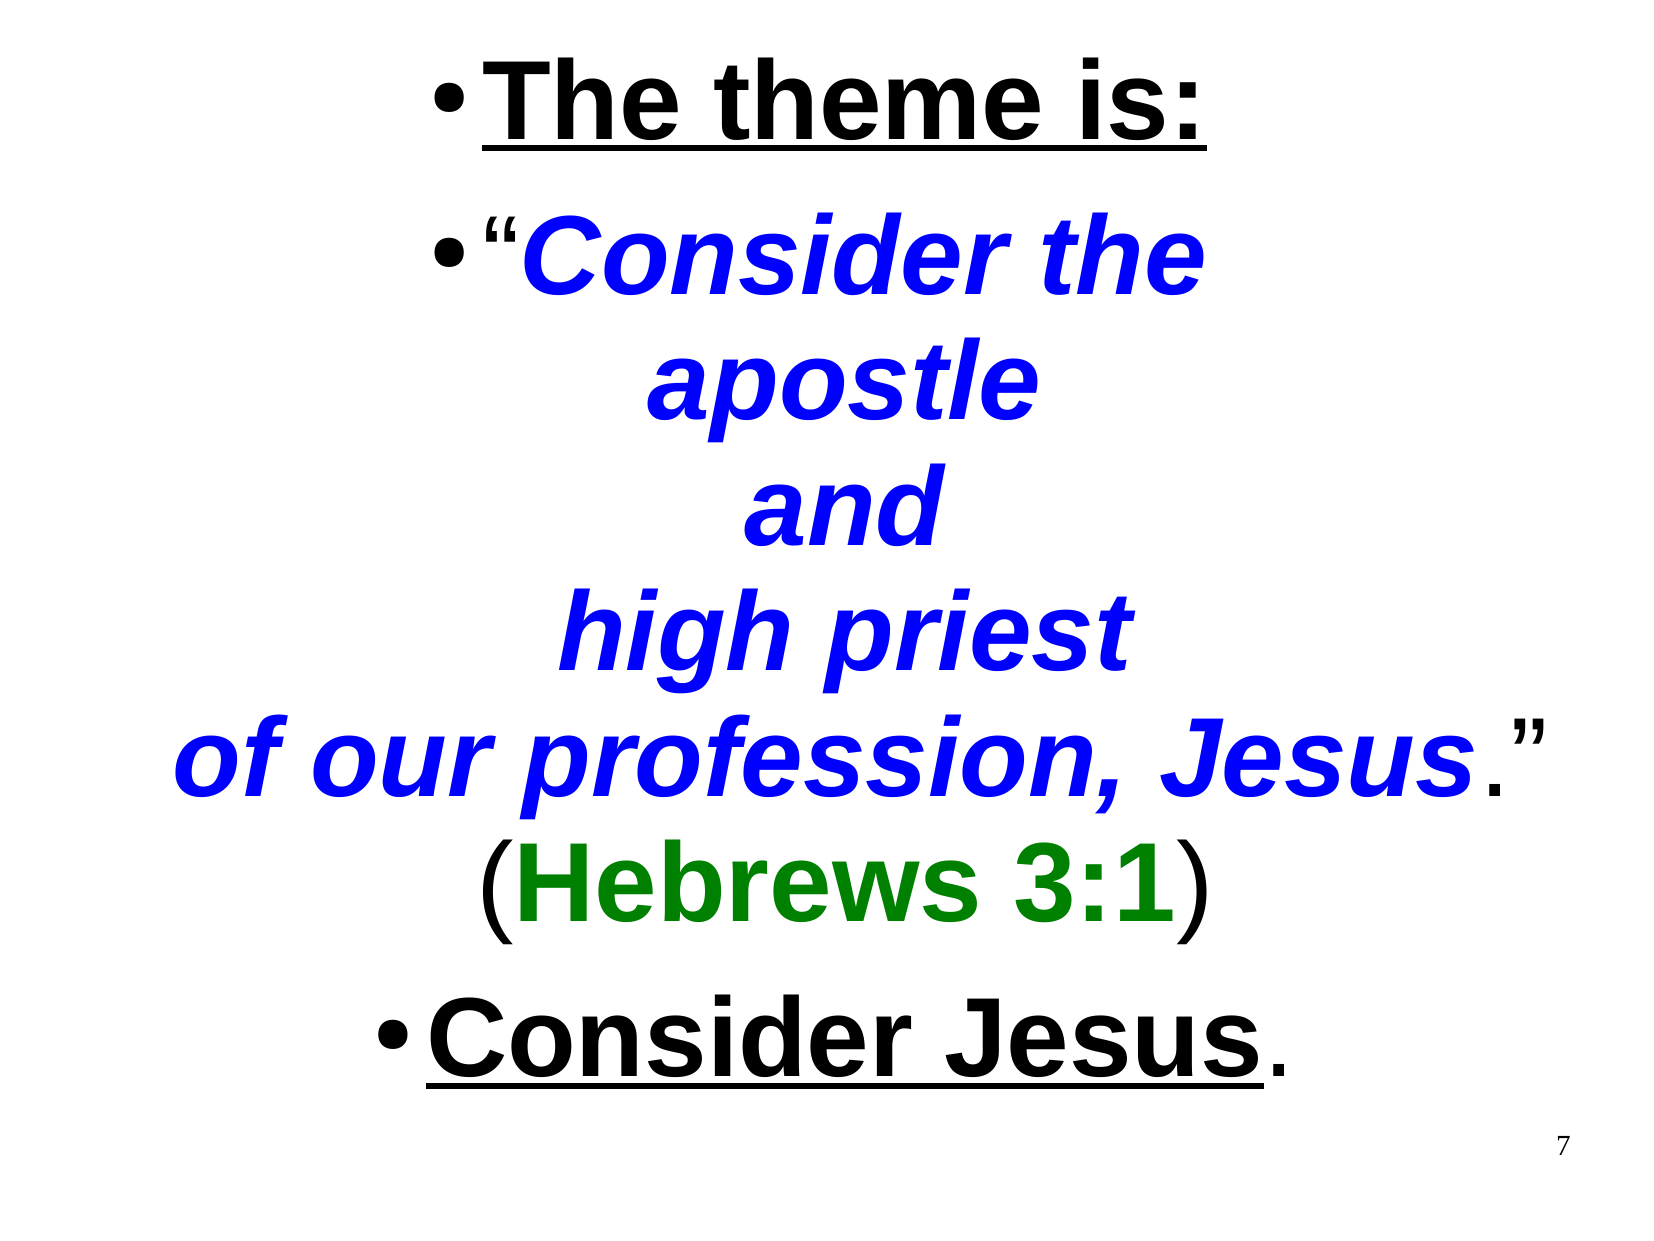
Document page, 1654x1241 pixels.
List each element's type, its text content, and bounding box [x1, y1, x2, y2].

list The theme is: “Consider the apostle and high priest of our profession, Jesus.” (Hebrews 3:1) Consider Jesus. [37, 37, 1613, 1238]
